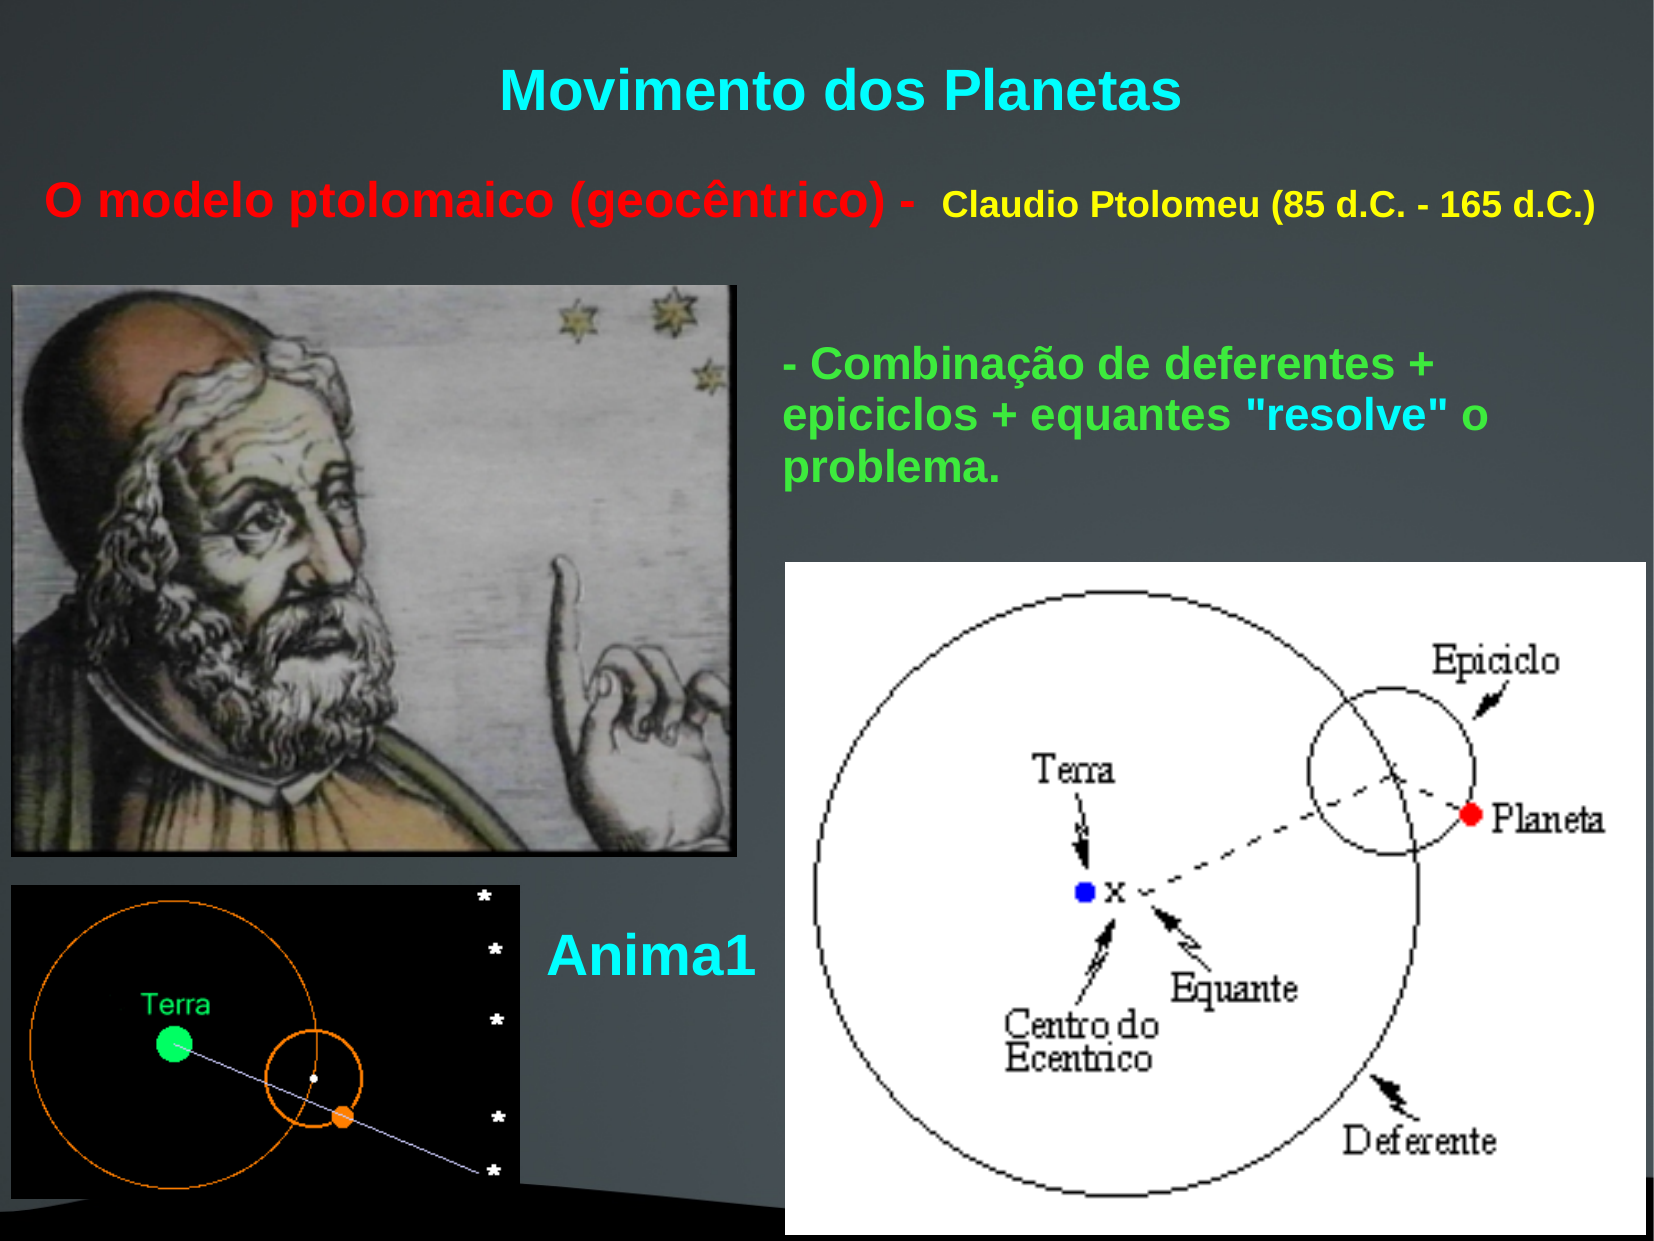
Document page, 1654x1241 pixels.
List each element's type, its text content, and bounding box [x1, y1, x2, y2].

text_box - Combinação de deferentes + epiciclos + equantes "resolve" o problema. [767, 330, 1506, 554]
text_box Movimento dos Planetas [59, 50, 1625, 154]
text_box Anima1 [531, 915, 772, 1019]
picture [0, 0, 1654, 1241]
text_box O modelo ptolomaico (geocêntrico) - Claudio Ptolomeu (85 d.C. - 165 d.C.) [29, 165, 1625, 256]
